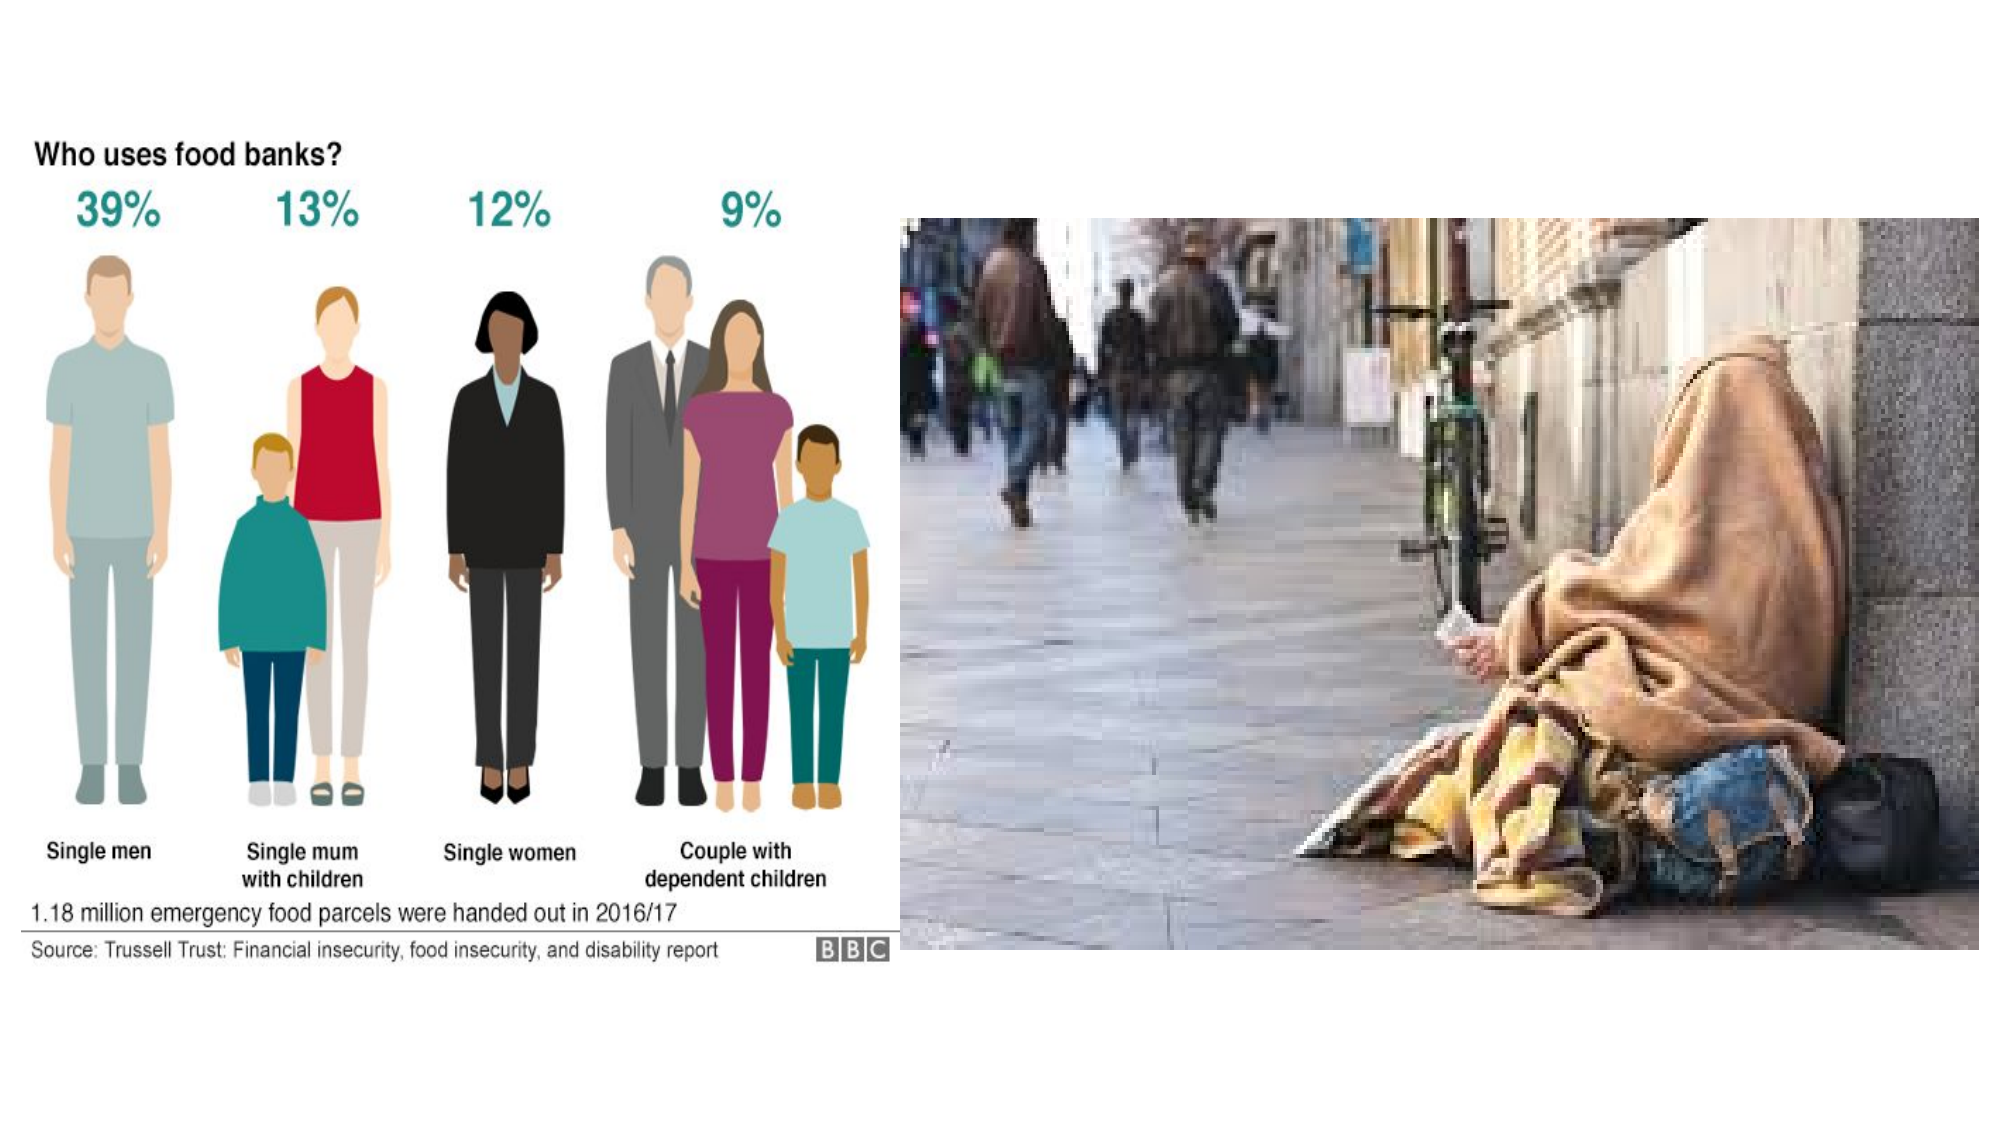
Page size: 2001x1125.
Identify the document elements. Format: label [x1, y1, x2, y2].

picture [21, 128, 1979, 976]
